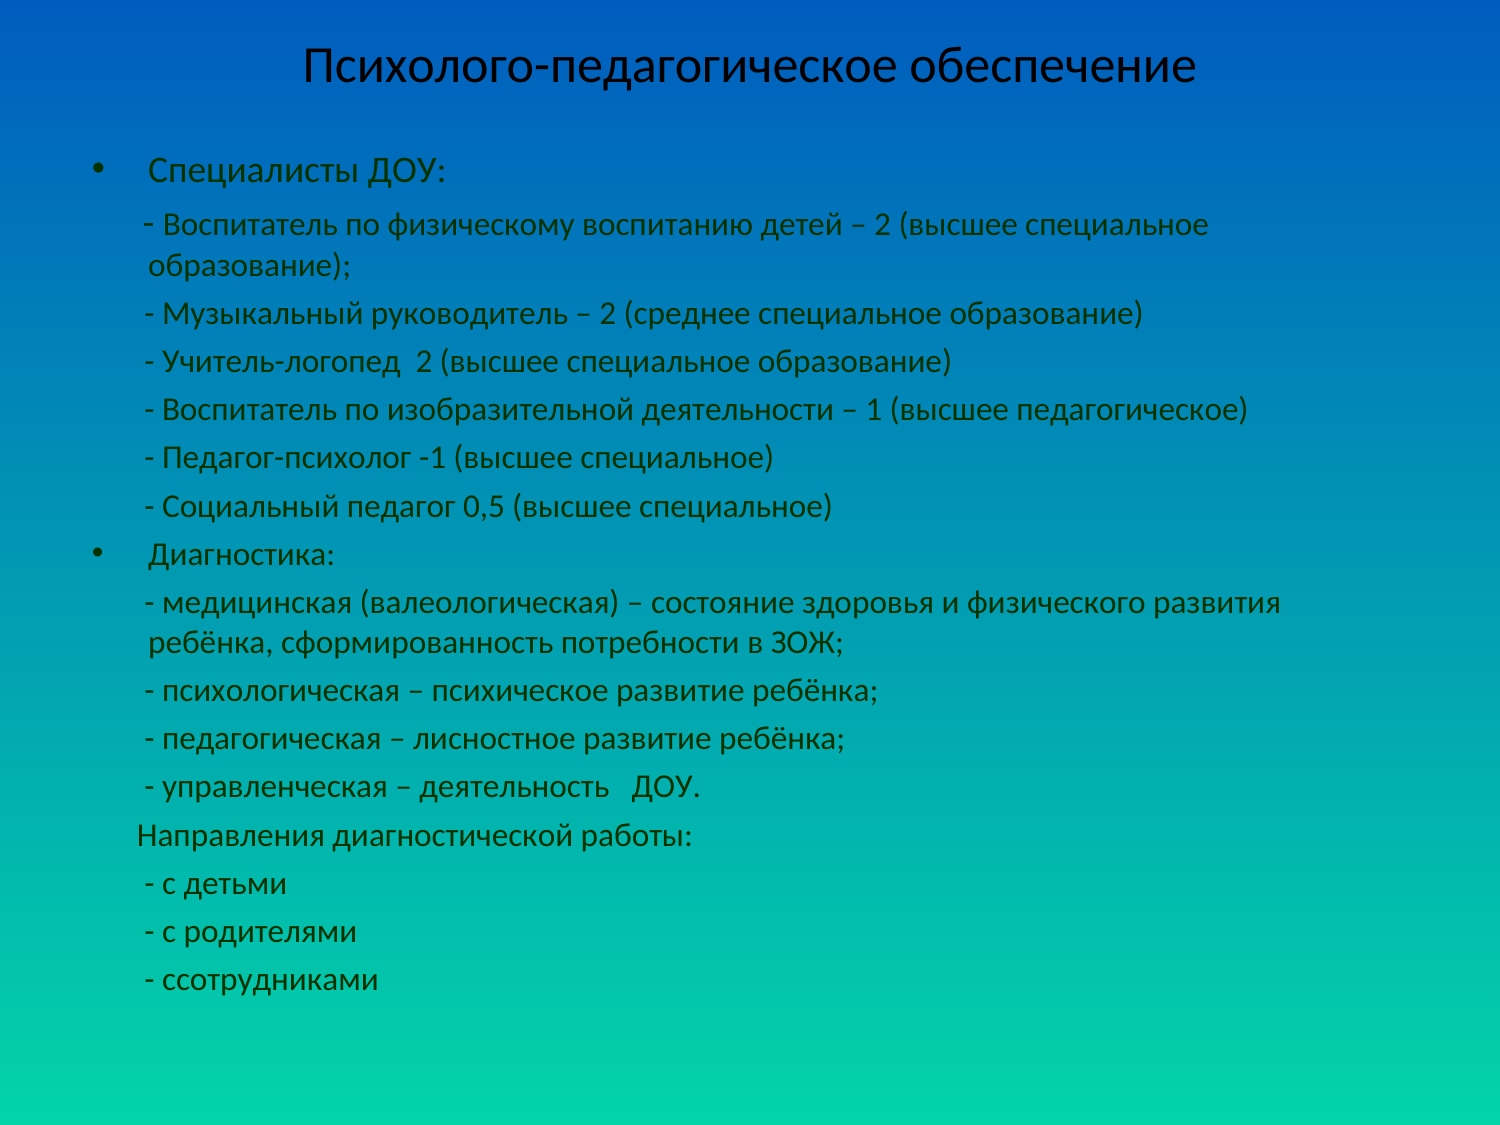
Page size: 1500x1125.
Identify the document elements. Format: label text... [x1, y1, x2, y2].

title Психолого-педагогическое обеспечение [75, 22, 1426, 101]
list Специалисты ДОУ: - Воспитатель по физическому воспитанию детей – 2 (высшее специальное образование); - Музыкальный руководитель – 2 (среднее специальное образование) - Учитель-логопед 2 (высшее специальное образование) - Воспитатель по изобразительной деятельности – 1 (высшее педагогическое) - Педагог-психолог -1 (высшее специальное) - Социальный педагог 0,5 (высшее специальное) Диагностика: - медицинская (валеологическая) – состояние здоровья и физического развития ребёнка, сформированность потребности в ЗОЖ; - психологическая – психическое развитие ребёнка; - педагогическая – лисностное развитие ребёнка; - управленческая – деятельность ДОУ. Направления диагностической работы: - с детьми - с родителями - ссотрудниками [76, 137, 1427, 1036]
